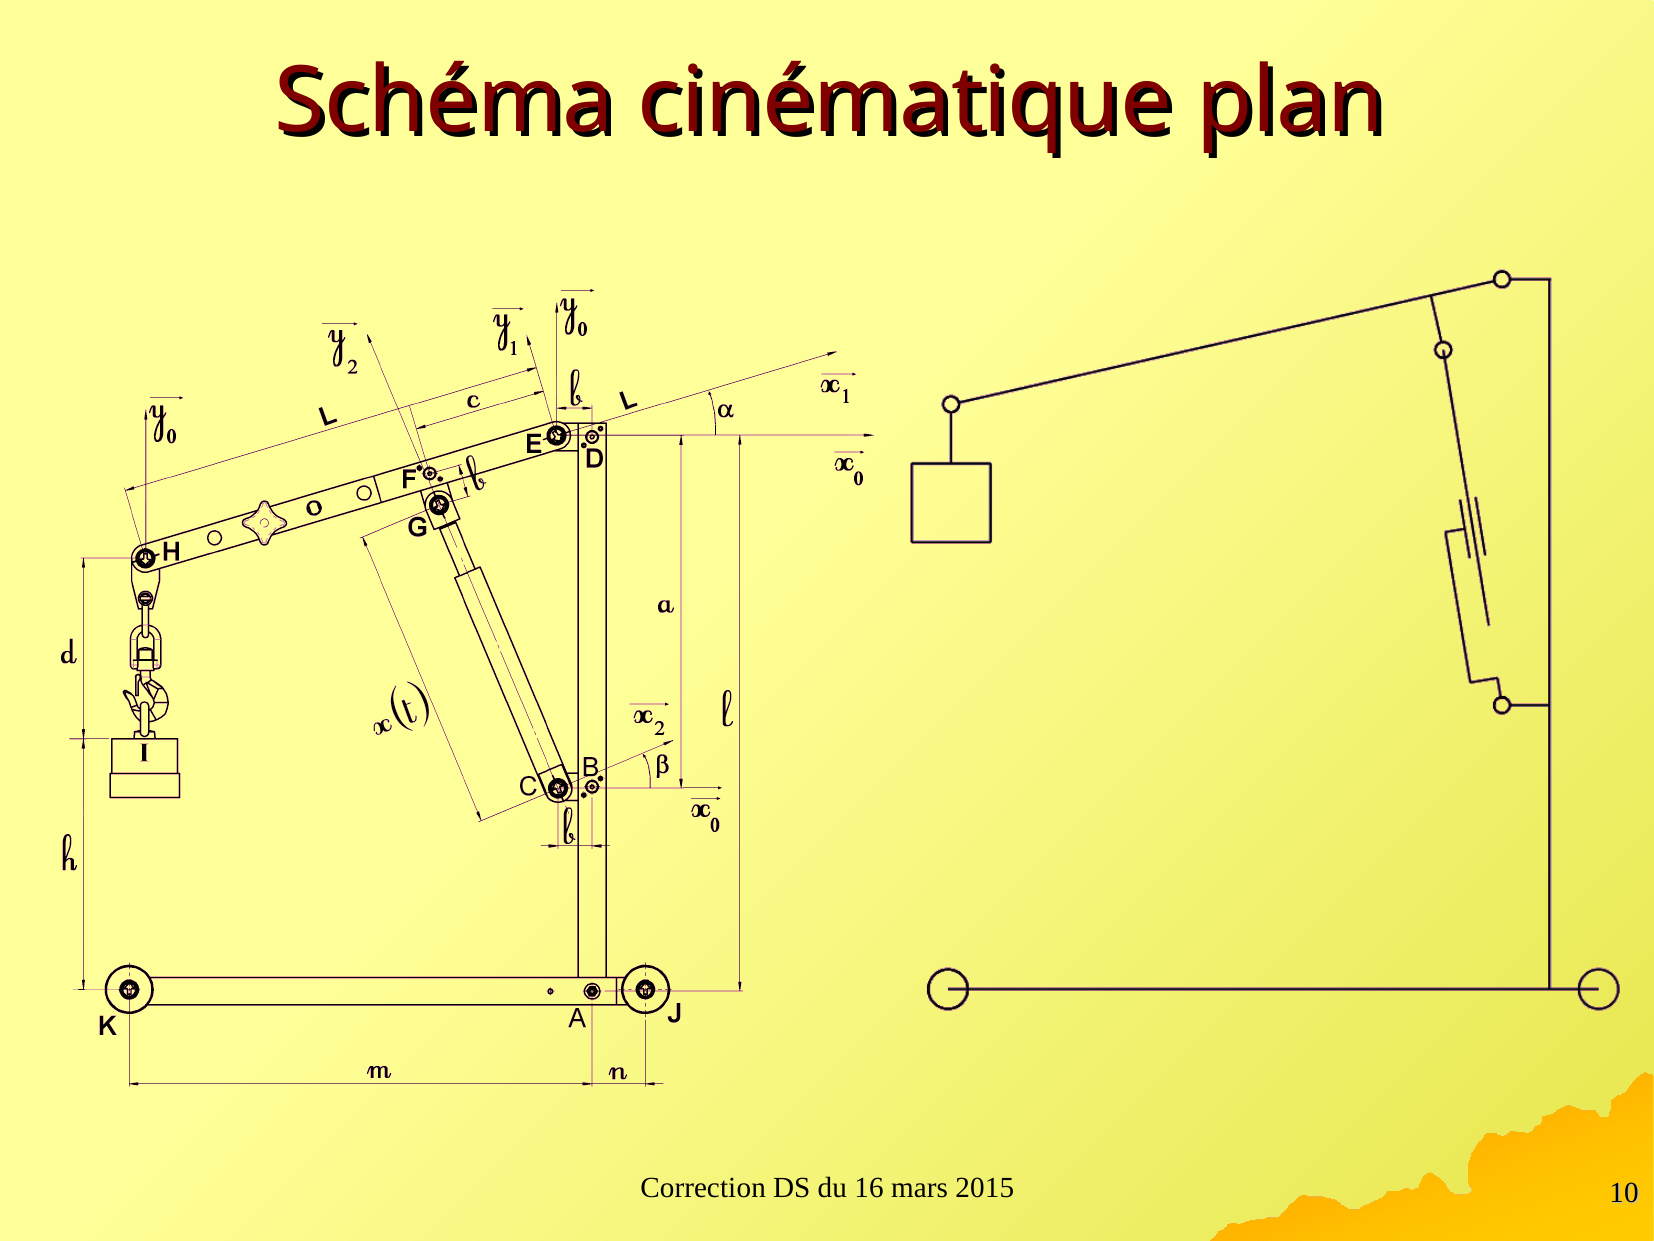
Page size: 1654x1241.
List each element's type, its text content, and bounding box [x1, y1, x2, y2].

picture [895, 240, 1632, 1036]
title Schéma cinématique plan [85, 0, 1574, 193]
picture [49, 254, 879, 1150]
